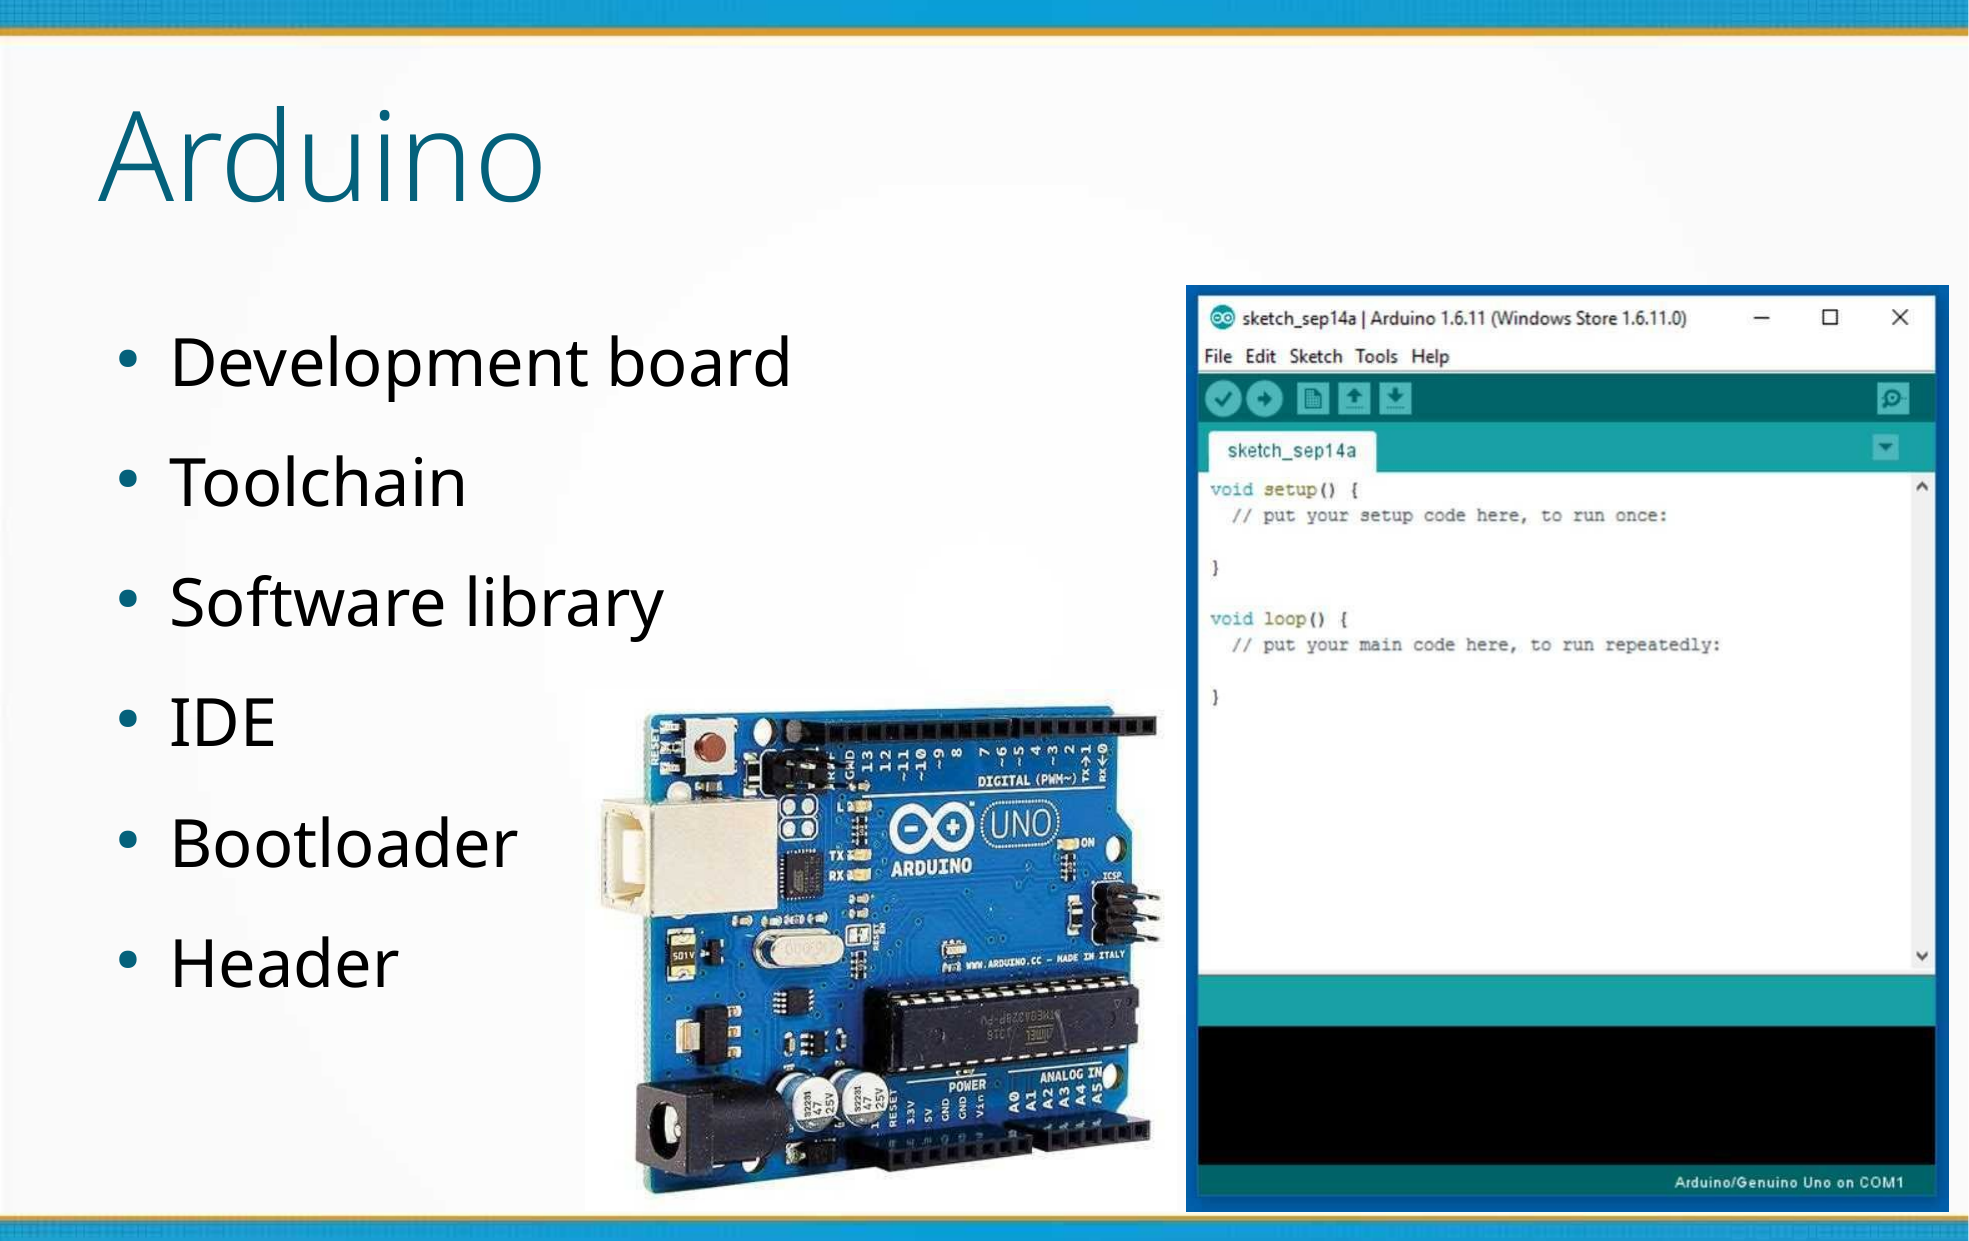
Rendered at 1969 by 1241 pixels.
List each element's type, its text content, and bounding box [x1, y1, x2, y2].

picture [0, 0, 1969, 1241]
title Arduino [98, 49, 1870, 257]
list Development board Toolchain Software library IDE Bootloader Header [98, 315, 1186, 1081]
